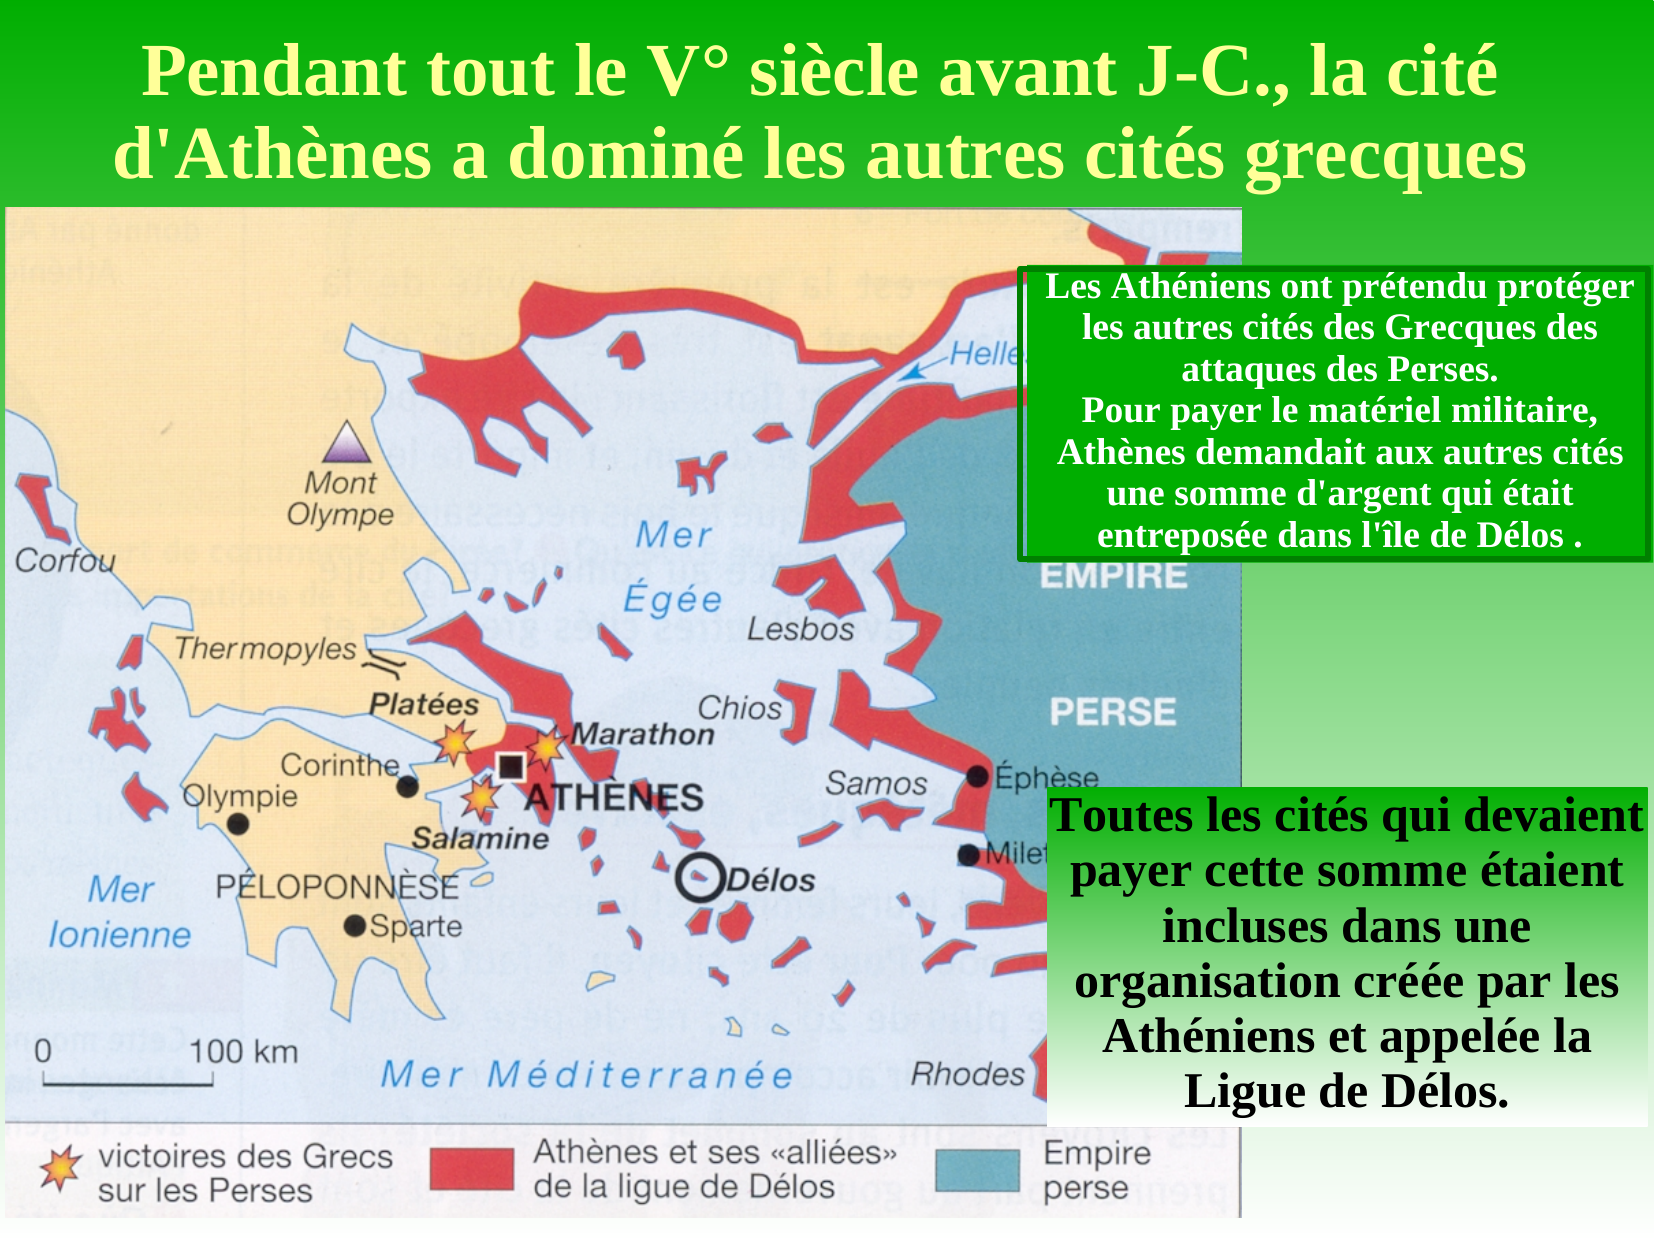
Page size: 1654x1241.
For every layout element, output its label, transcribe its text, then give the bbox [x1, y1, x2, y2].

text_box Les Athéniens ont prétendu protéger les autres cités des Grecques des attaques des Perses. Pour payer le matériel militaire, Athènes demandait aux autres cités une somme d'argent qui était entreposée dans l'île de Délos . [1027, 264, 1654, 563]
text_box Pendant tout le V° siècle avant J-C., la cité d'Athènes a dominé les autres cités grecques [106, 28, 1534, 195]
picture [5, 207, 1242, 1218]
text_box Les Athéniens ont prétendu protéger les autres cités des Grecques des attaques des Perses. Pour payer le matériel militaire, Athènes demandait aux autres cités une somme d'argent qui était entreposée dans l'île de Délos . [1027, 272, 1645, 556]
text_box Toutes les cités qui devaient payer cette somme étaient incluses dans une organisation créée par les Athéniens et appelée la Ligue de Délos. [1047, 787, 1648, 1127]
picture [1023, 272, 1027, 556]
